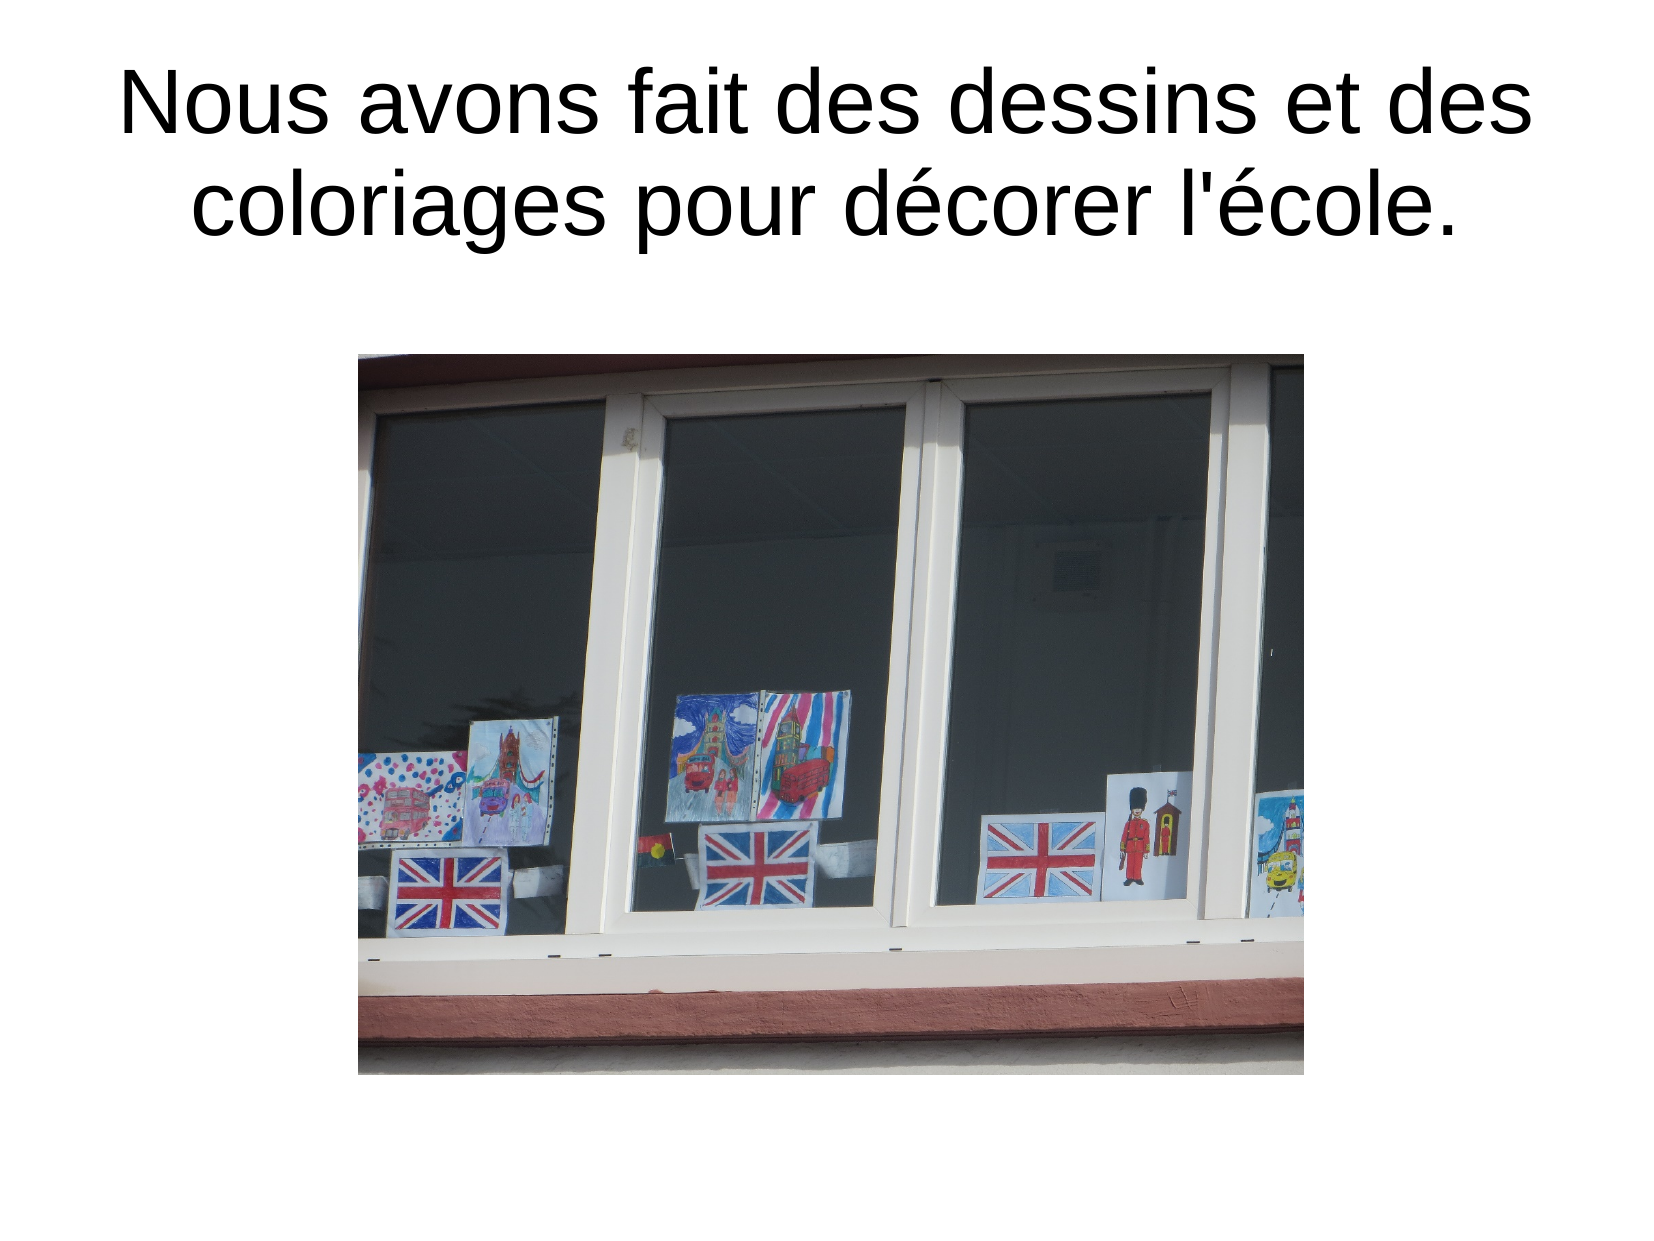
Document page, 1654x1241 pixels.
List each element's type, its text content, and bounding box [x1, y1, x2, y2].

picture [358, 354, 1304, 1075]
title Nous avons fait des dessins et des coloriages pour décorer l'école. [82, 49, 1571, 257]
